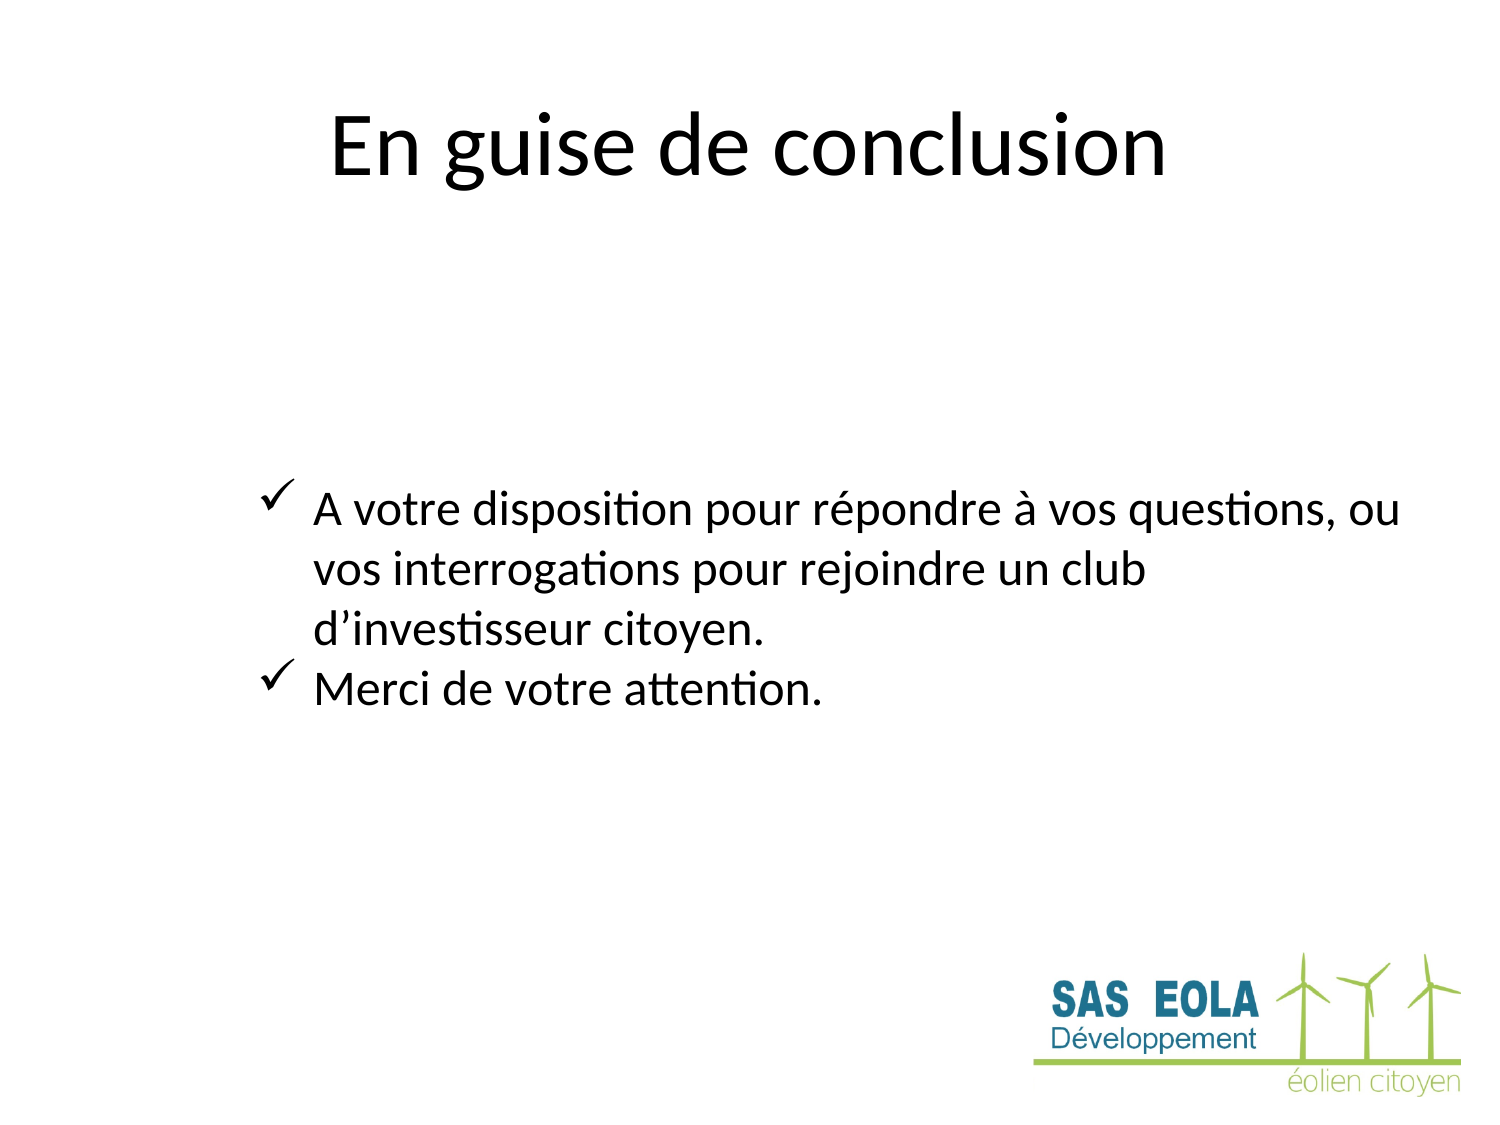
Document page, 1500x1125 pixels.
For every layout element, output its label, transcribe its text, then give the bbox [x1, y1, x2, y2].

picture [1033, 952, 1461, 1097]
title En guise de conclusion [75, 45, 1426, 233]
text_box A votre disposition pour répondre à vos questions, ou vos interrogations pour rejoindre un club d’investisseur citoyen. Merci de votre attention. [242, 467, 1447, 724]
